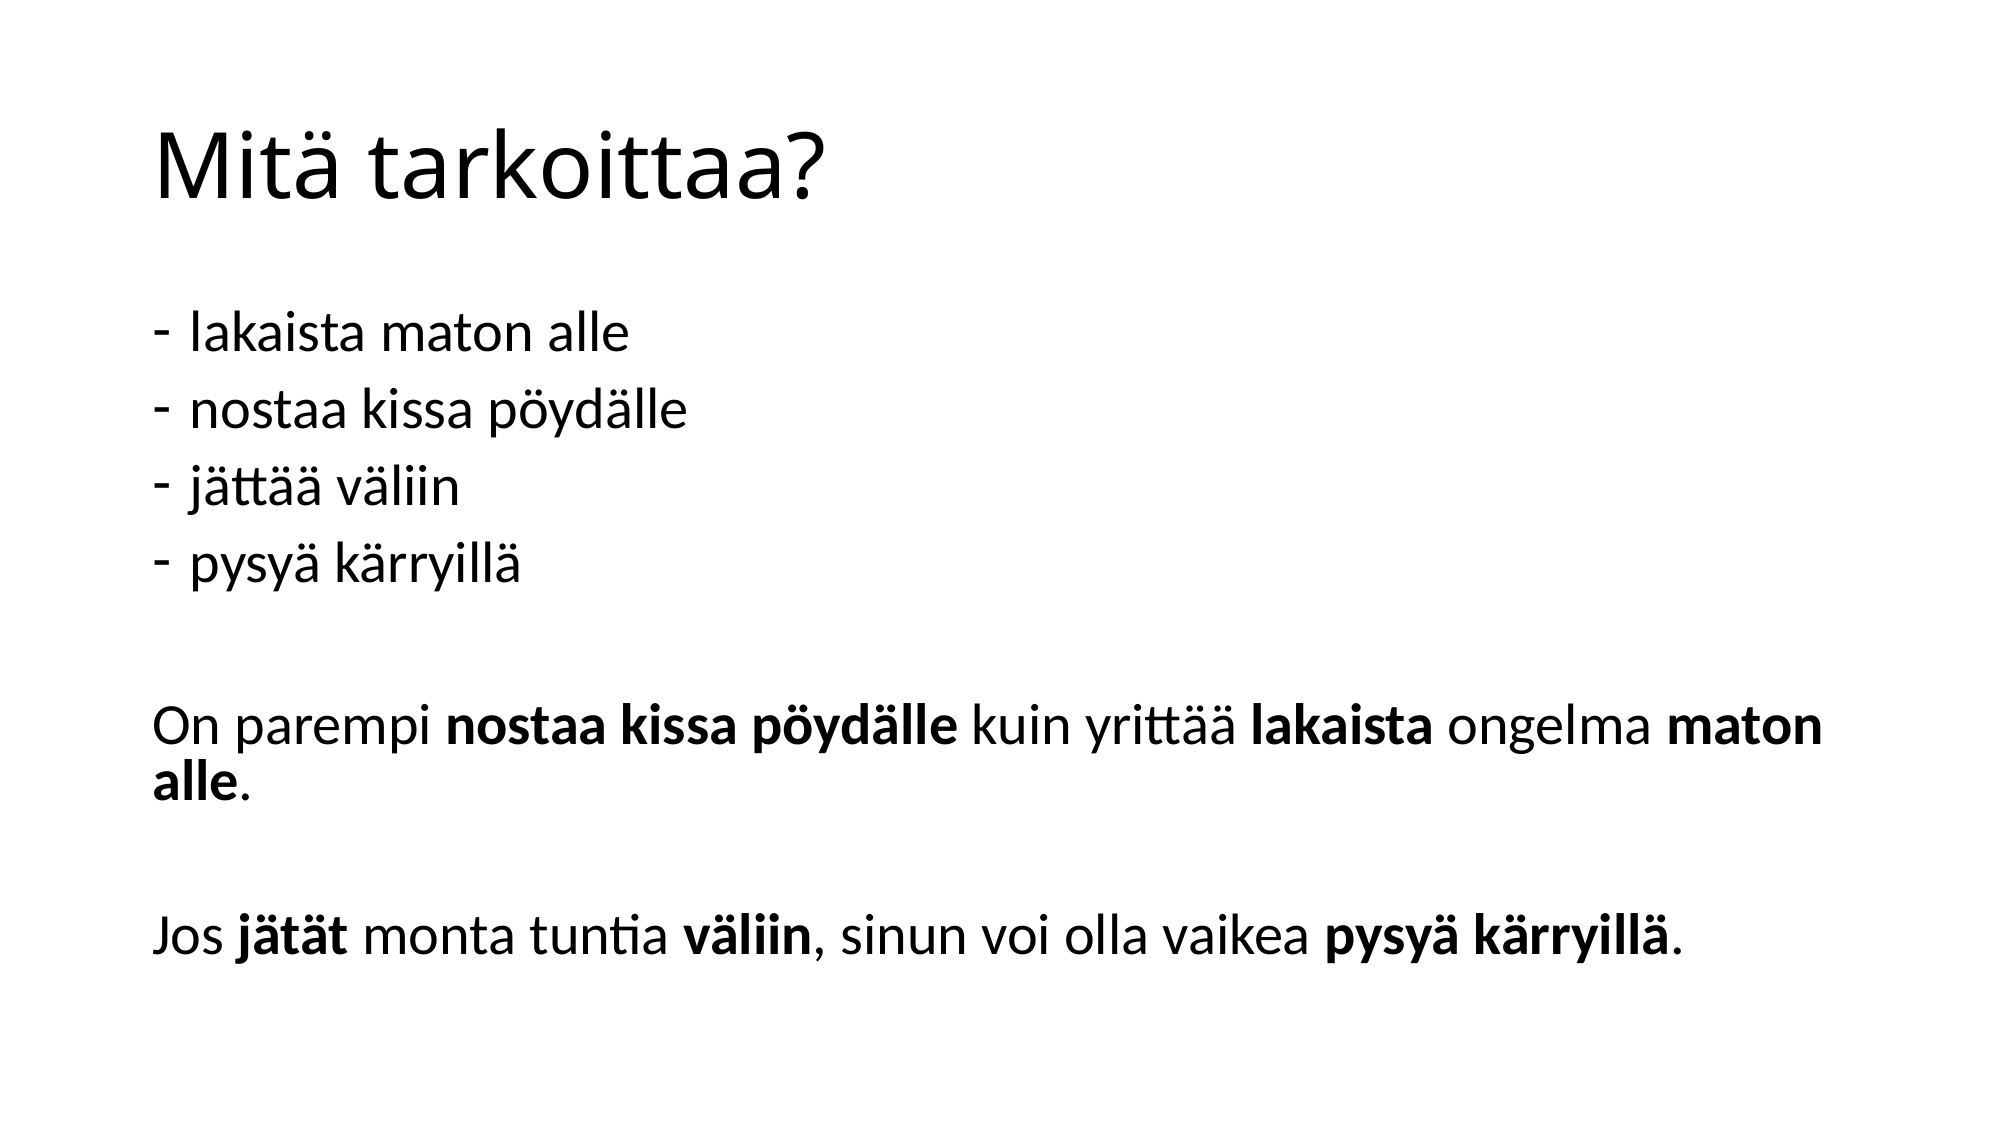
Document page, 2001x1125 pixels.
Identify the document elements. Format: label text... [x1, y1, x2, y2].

list lakaista maton alle nostaa kissa pöydälle jättää väliin pysyä kärryillä On parempi nostaa kissa pöydälle kuin yrittää lakaista ongelma maton alle. Jos jätät monta tuntia väliin, sinun voi olla vaikea pysyä kärryillä. [137, 299, 1863, 1014]
title Mitä tarkoittaa? [137, 59, 1863, 278]
